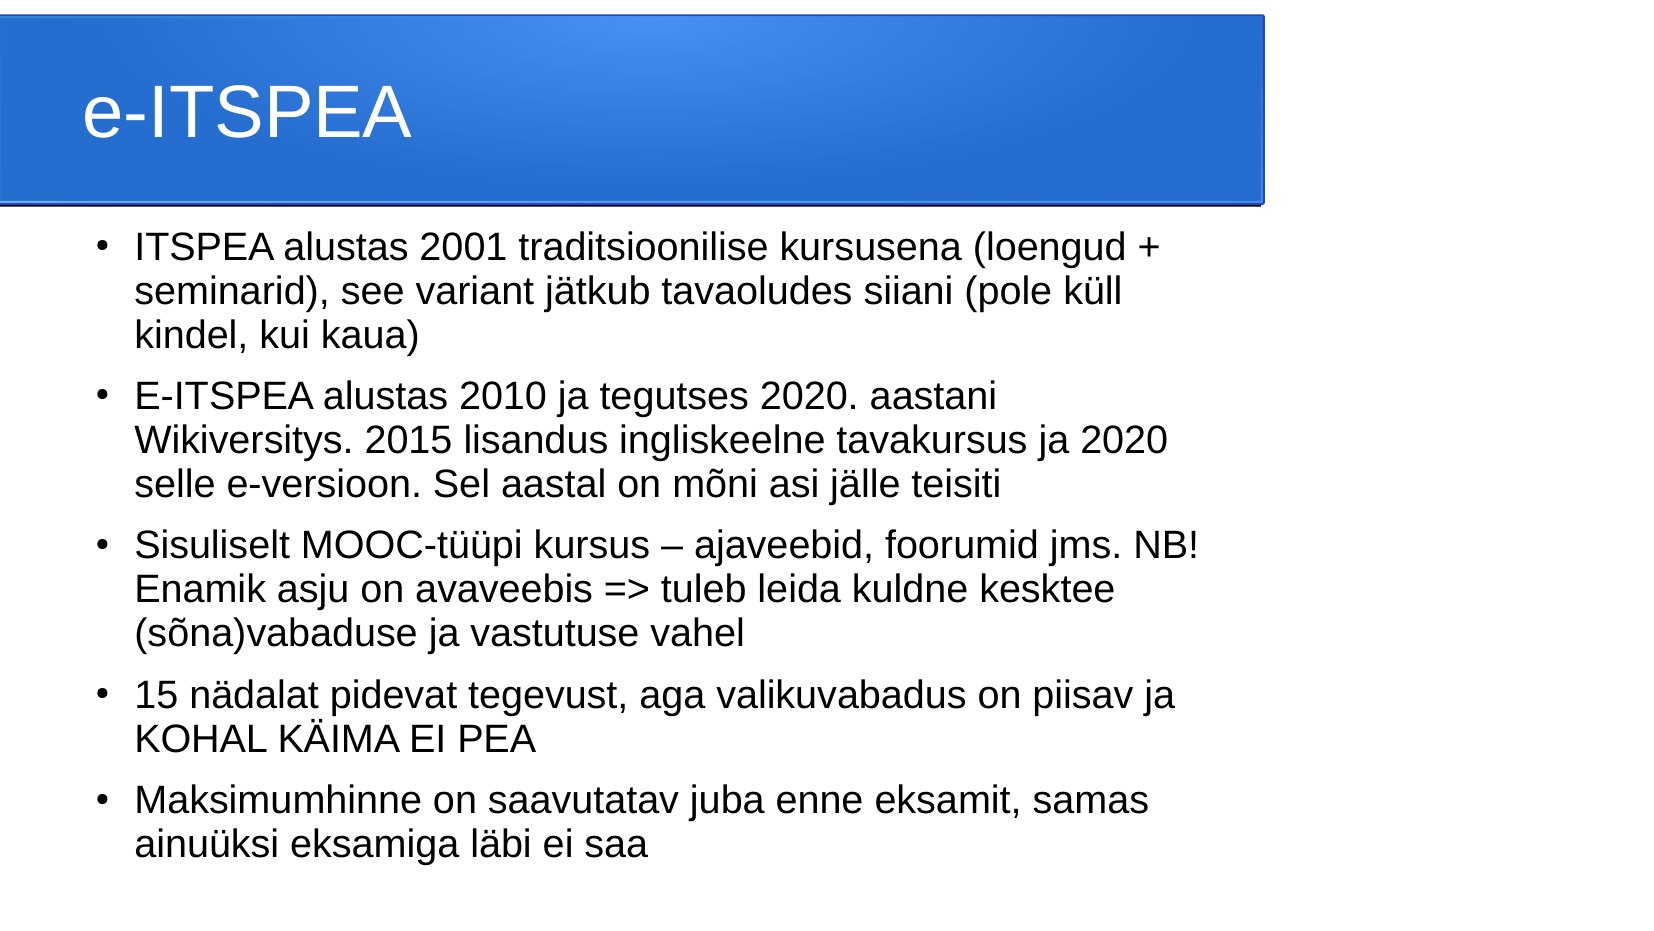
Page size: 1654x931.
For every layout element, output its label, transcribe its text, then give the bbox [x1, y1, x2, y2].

title e-ITSPEA [82, 35, 1235, 189]
list ITSPEA alustas 2001 traditsioonilise kursusena (loengud + seminarid), see variant jätkub tavaoludes siiani (pole küll kindel, kui kaua) E-ITSPEA alustas 2010 ja tegutses 2020. aastani Wikiversitys. 2015 lisandus ingliskeelne tavakursus ja 2020 selle e-versioon. Sel aastal on mõni asi jälle teisiti Sisuliselt MOOC-tüüpi kursus – ajaveebid, foorumid jms. NB! Enamik asju on avaveebis => tuleb leida kuldne kesktee (sõna)vabaduse ja vastutuse vahel 15 nädalat pidevat tegevust, aga valikuvabadus on piisav ja KOHAL KÄIMA EI PEA Maksimumhinne on saavutatav juba enne eksamit, samas ainuüksi eksamiga läbi ei saa [82, 224, 1217, 875]
